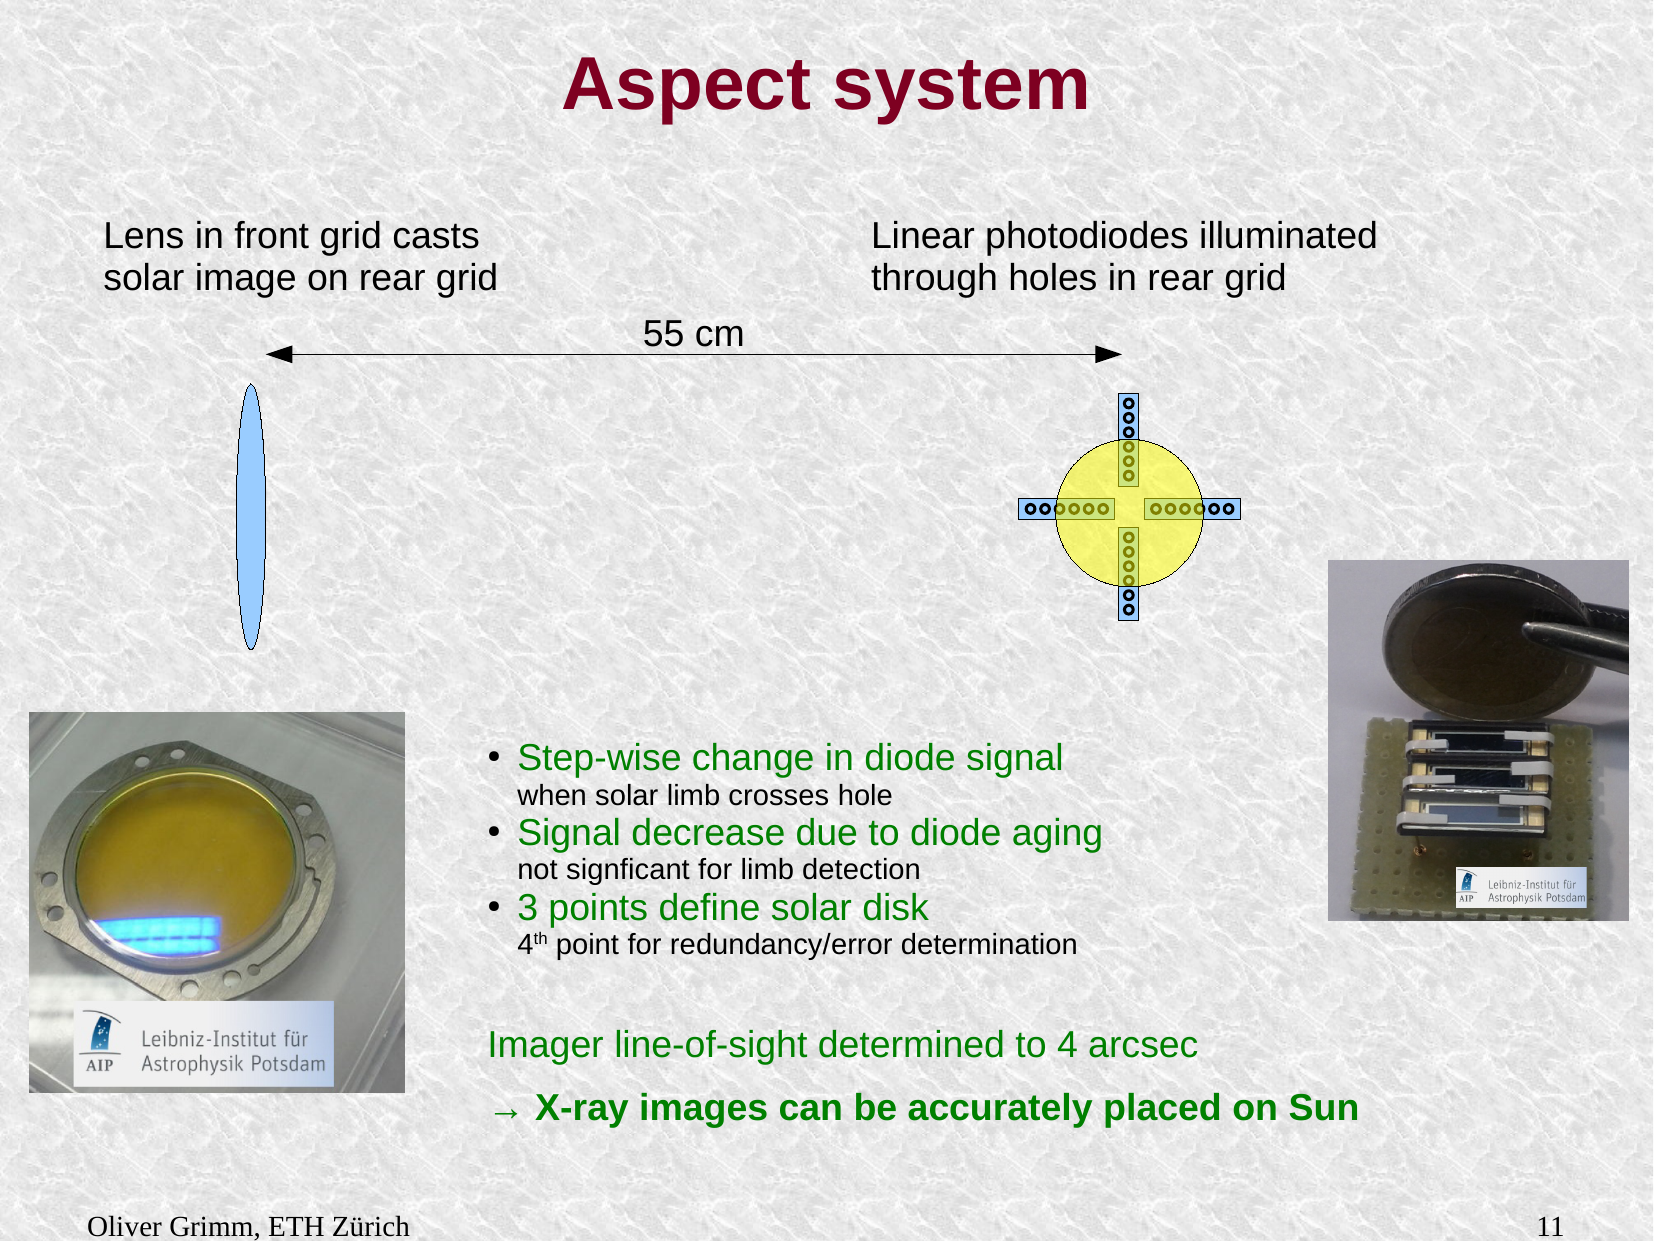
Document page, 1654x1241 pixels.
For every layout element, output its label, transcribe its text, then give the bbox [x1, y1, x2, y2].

text_box Step-wise change in diode signal when solar limb crosses hole Signal decrease due to diode aging not signficant for limb detection 3 points define solar disk 4th point for redundancy/error determination Imager line-of-sight determined to 4 arcsec → X-ray images can be accurately placed on Sun [472, 729, 1386, 1138]
picture [0, 0, 1654, 1241]
text_box [1018, 393, 1241, 621]
text_box Lens in front grid casts solar image on rear grid [88, 206, 514, 306]
text_box Linear photodiodes illuminated through holes in rear grid [856, 206, 1393, 306]
text_box [236, 383, 266, 650]
title Aspect system [0, 27, 1653, 141]
